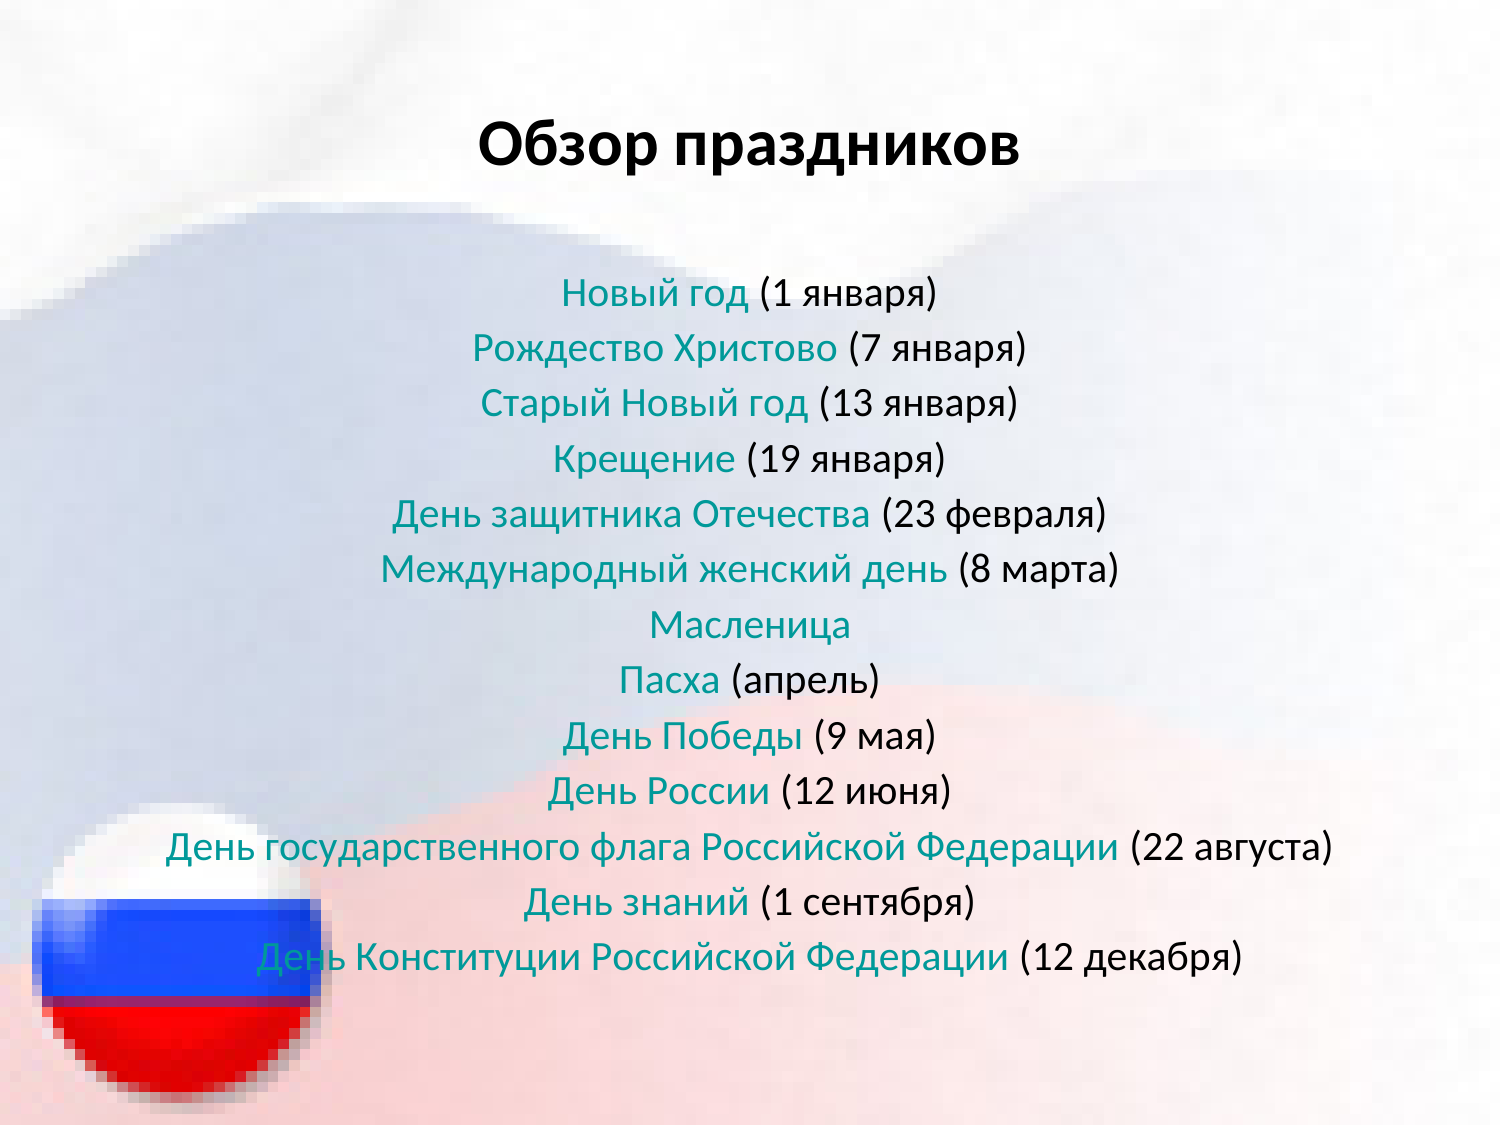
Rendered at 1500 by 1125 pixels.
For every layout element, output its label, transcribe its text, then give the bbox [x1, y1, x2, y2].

picture [0, 0, 1500, 1125]
title Обзор праздников [75, 45, 1426, 233]
list Новый год (1 января) Рождество Христово (7 января) Старый Новый год (13 января) Крещение (19 января) День защитника Отечества (23 февраля) Международный женский день (8 марта) Масленица Пасха (апрель) День Победы (9 мая) День России (12 июня) День государственного флага Российской Федерации (22 августа) День знаний (1 сентября) День Конституции Российской Федерации (12 декабря) [75, 262, 1426, 1055]
